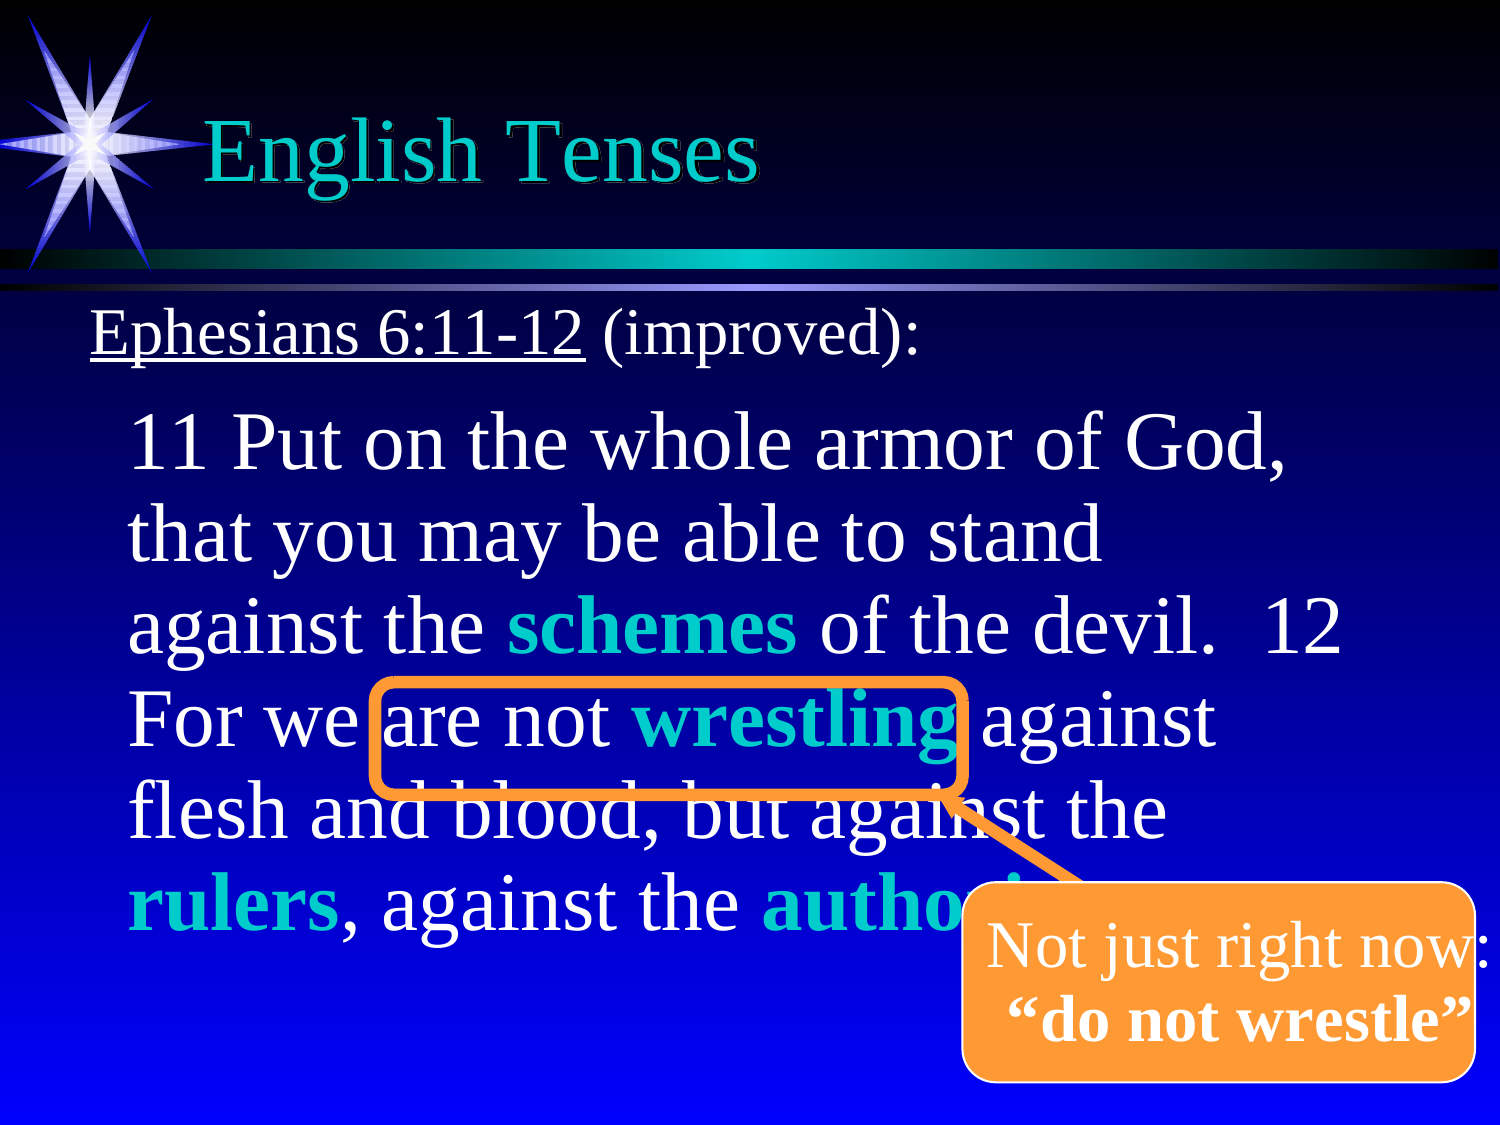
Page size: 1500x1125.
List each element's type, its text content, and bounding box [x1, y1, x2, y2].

title English Tenses [187, 56, 1500, 244]
text_box Ephesians 6:11-12 (improved): [75, 287, 1038, 377]
text_box 11 Put on the whole armor of God, that you may be able to stand against the schemes of the devil. 12 For we are not wrestling against flesh and blood, but against the rulers, against the authorities, ... [112, 387, 1376, 957]
text_box Not just right now: “do not wrestle” [962, 882, 1476, 1083]
text_box 11 Put on the whole armor of God, that you may be able to stand against the schemes of the devil. 12 For we are not wrestling against flesh and blood, but against the rulers, against the authorities, ... [382, 689, 956, 788]
